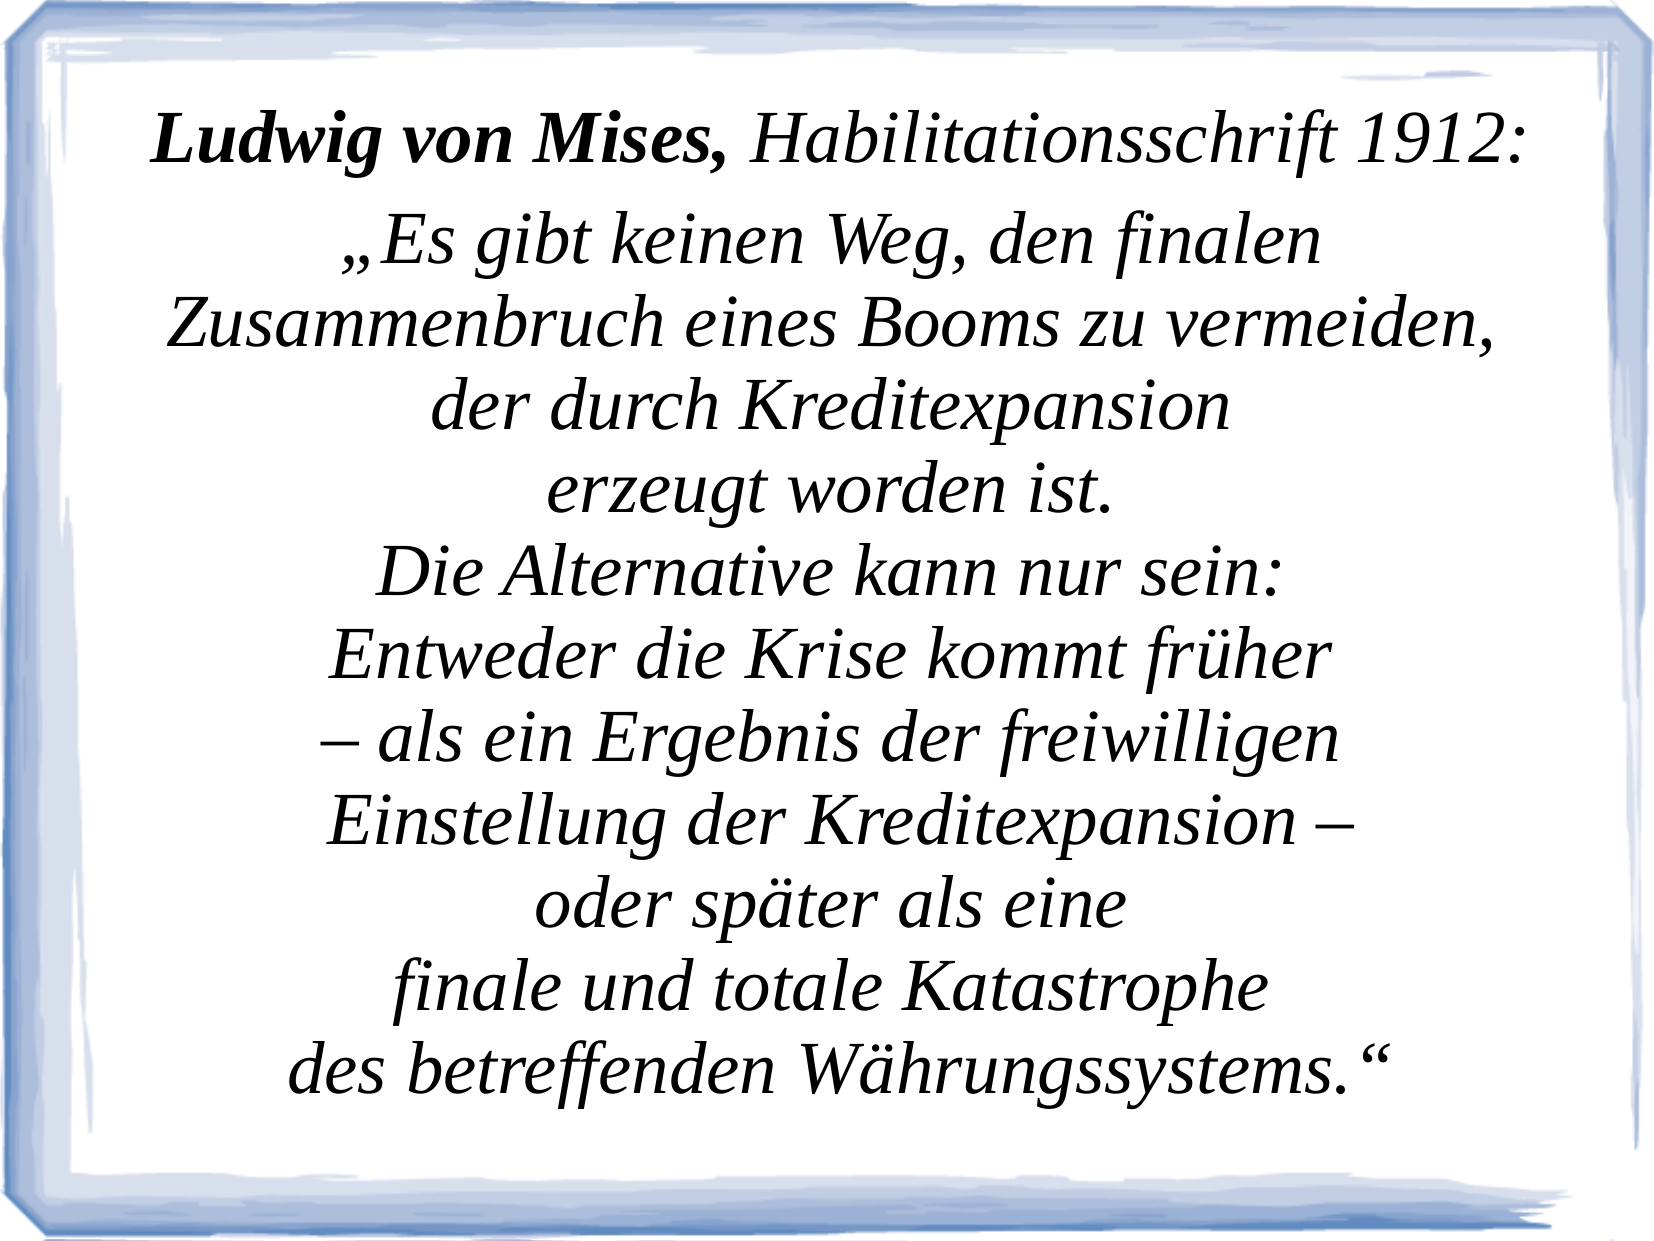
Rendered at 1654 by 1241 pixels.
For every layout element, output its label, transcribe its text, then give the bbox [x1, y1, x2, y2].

picture [0, 0, 1654, 1241]
text_box Ludwig von Mises, Habilitationsschrift 1912: „Es gibt keinen Weg, den finalen Zusammenbruch eines Booms zu vermeiden, der durch Kreditexpansion erzeugt worden ist. Die Alternative kann nur sein: Entweder die Krise kommt früher – als ein Ergebnis der freiwilligen Einstellung der Kreditexpansion – oder später als eine finale und totale Katastrophe des betreffenden Währungssystems.“ [135, 88, 1565, 1224]
